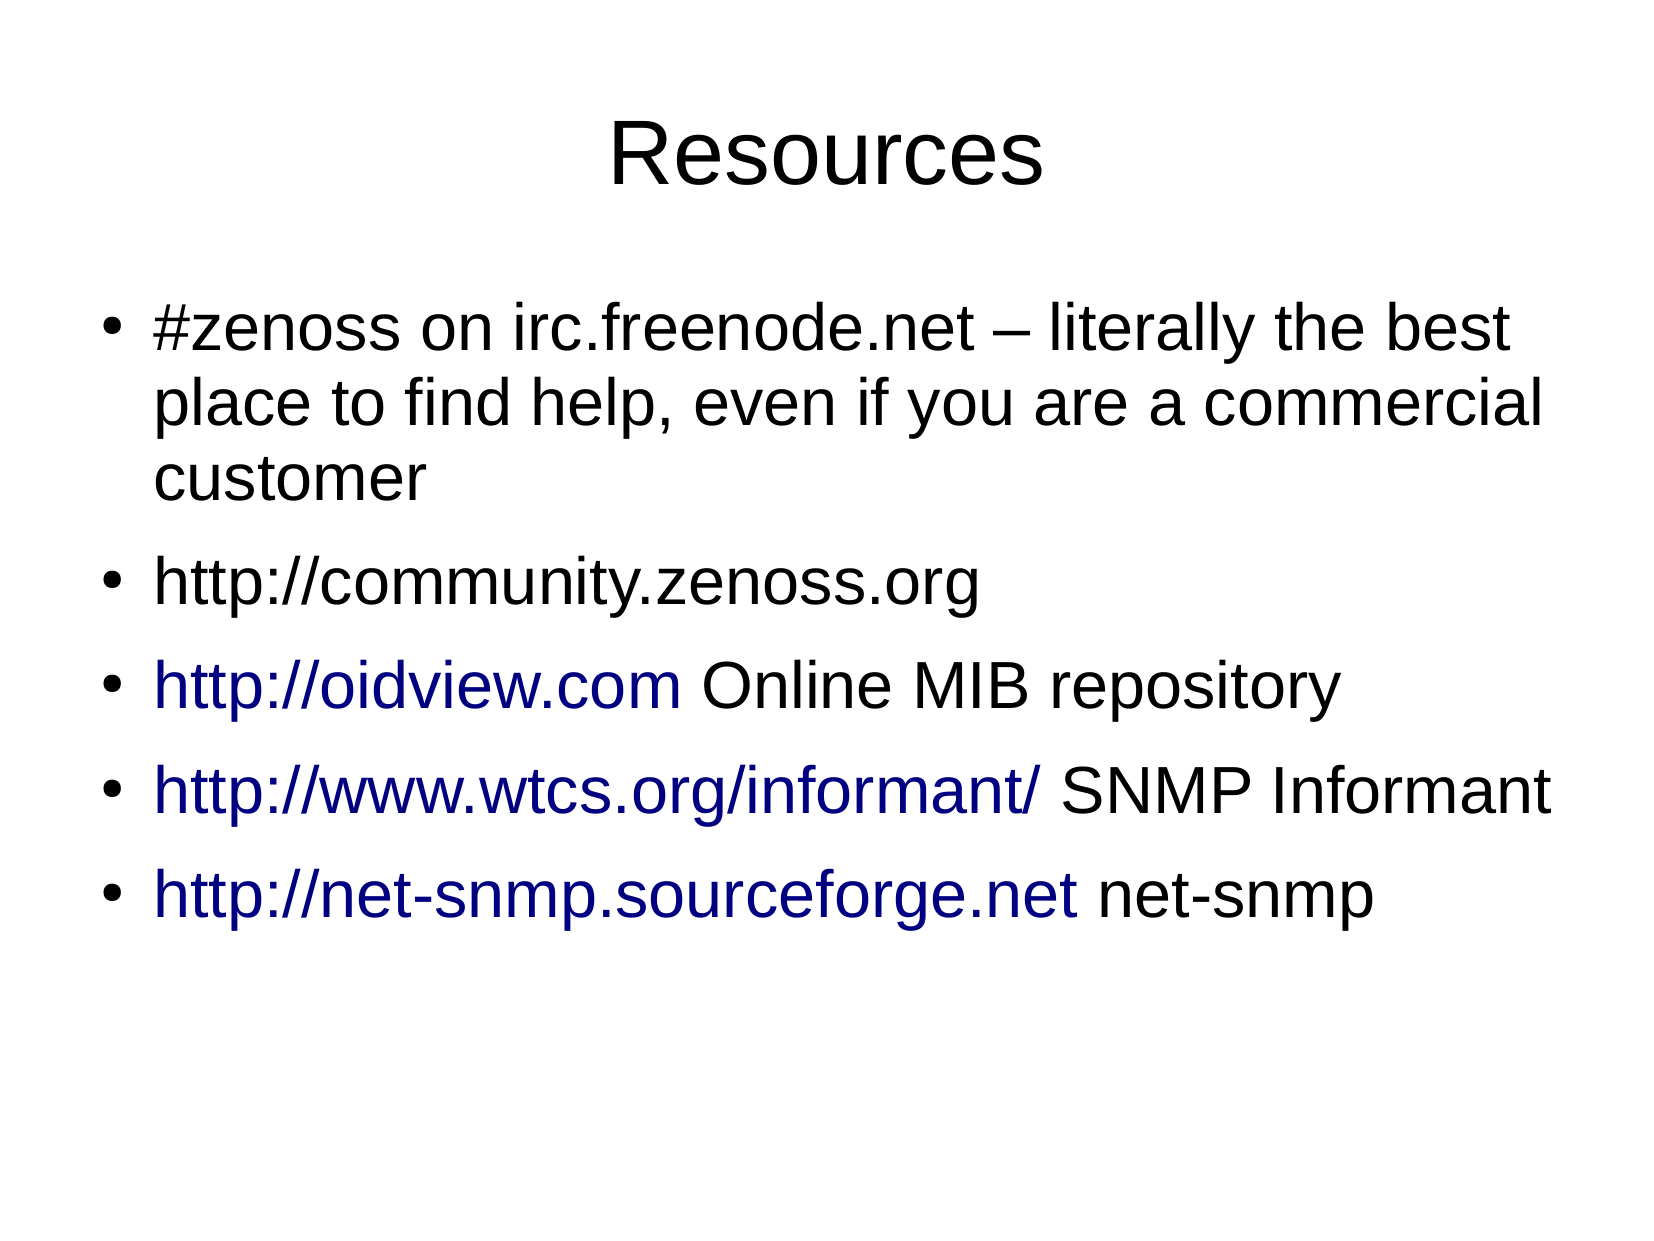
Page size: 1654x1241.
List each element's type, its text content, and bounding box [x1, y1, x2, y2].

title Resources [82, 49, 1571, 257]
list #zenoss on irc.freenode.net – literally the best place to find help, even if you are a commercial customer http://community.zenoss.org http://oidview.com Online MIB repository http://www.wtcs.org/informant/ SNMP Informant http://net-snmp.sourceforge.net net-snmp [82, 290, 1571, 1109]
